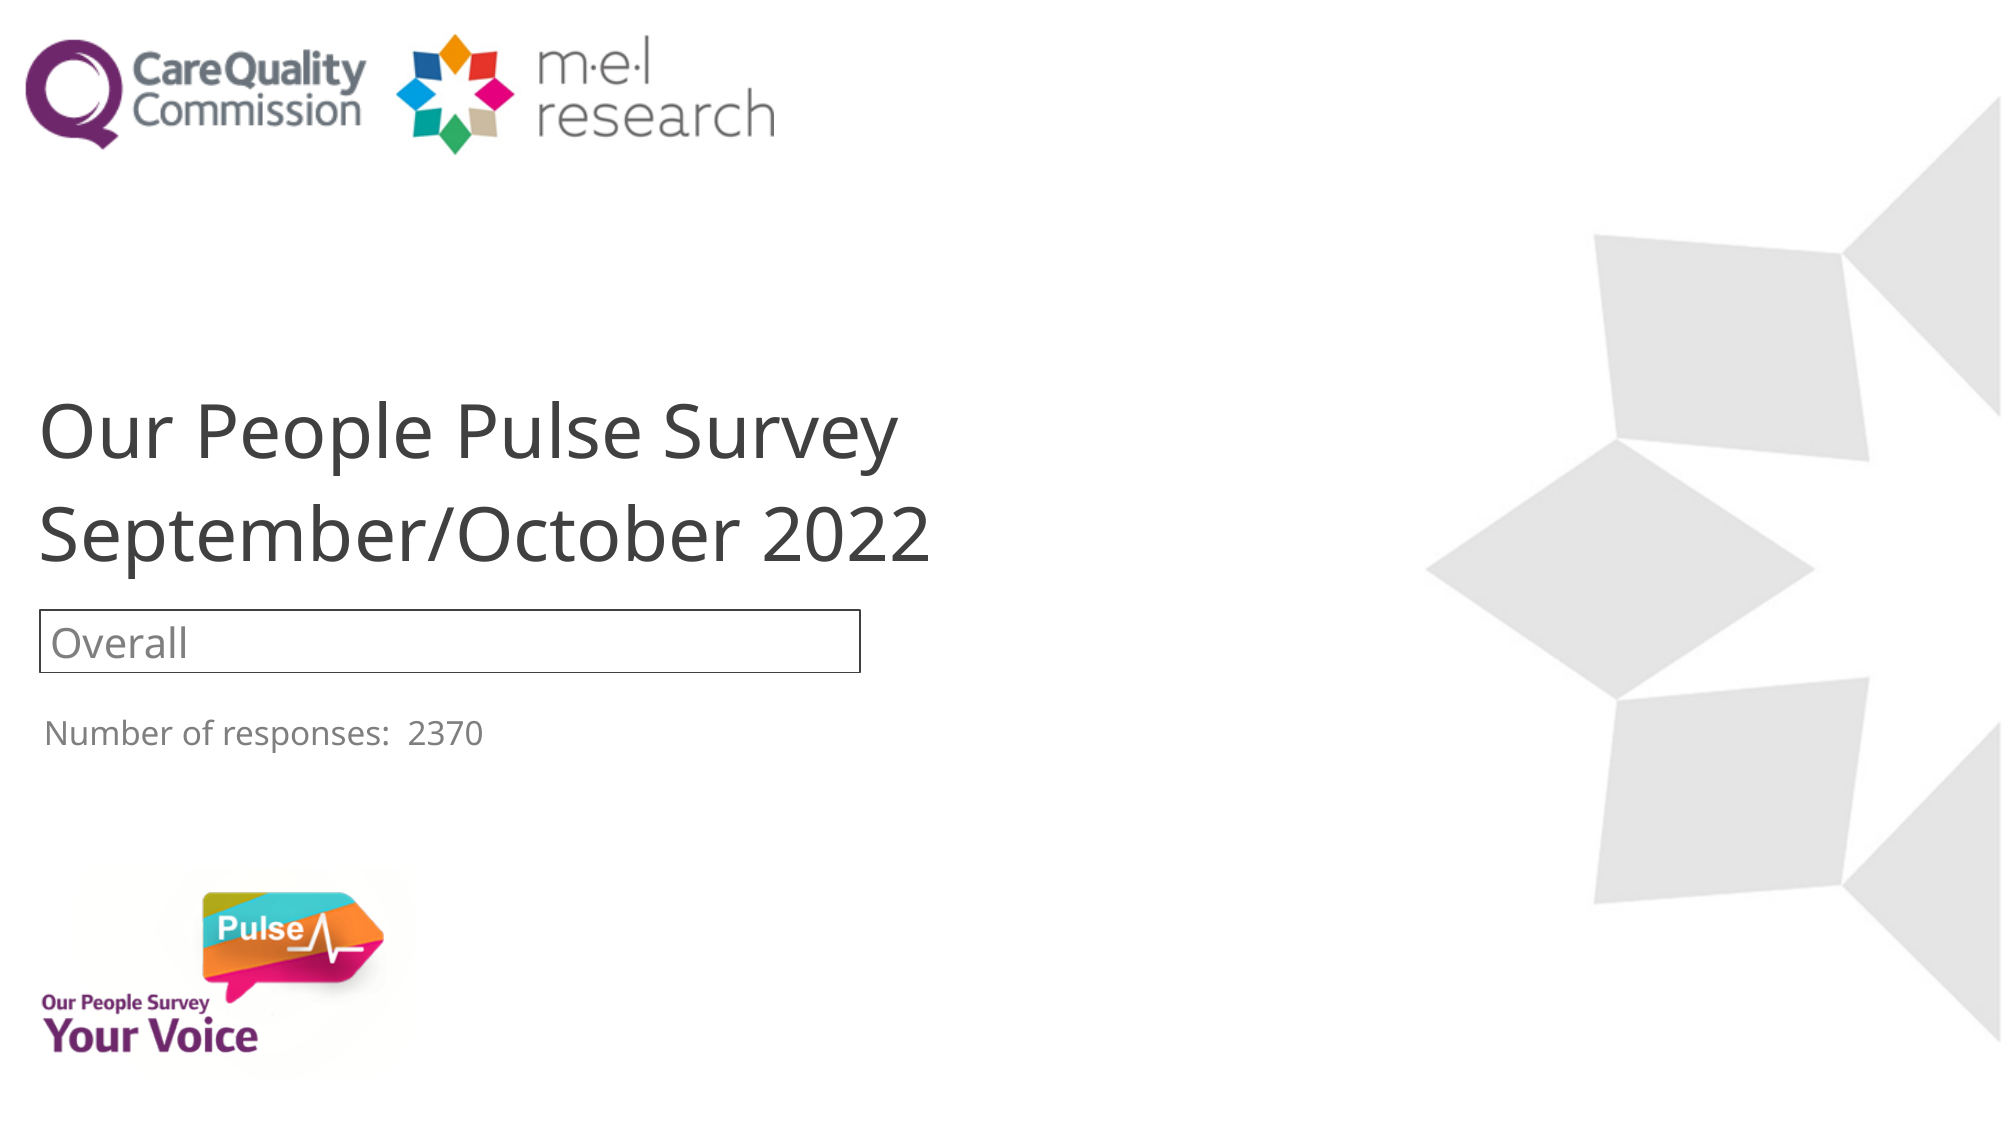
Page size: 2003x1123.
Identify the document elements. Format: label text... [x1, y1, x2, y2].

text_box Number of responses: 2370 [39, 708, 516, 763]
picture [1403, 37, 2003, 1080]
picture [23, 37, 371, 154]
title Our People Pulse Survey September/October 2022 [39, 367, 1063, 576]
text_box Overall [40, 610, 860, 673]
picture [23, 868, 415, 1080]
picture [396, 34, 774, 155]
